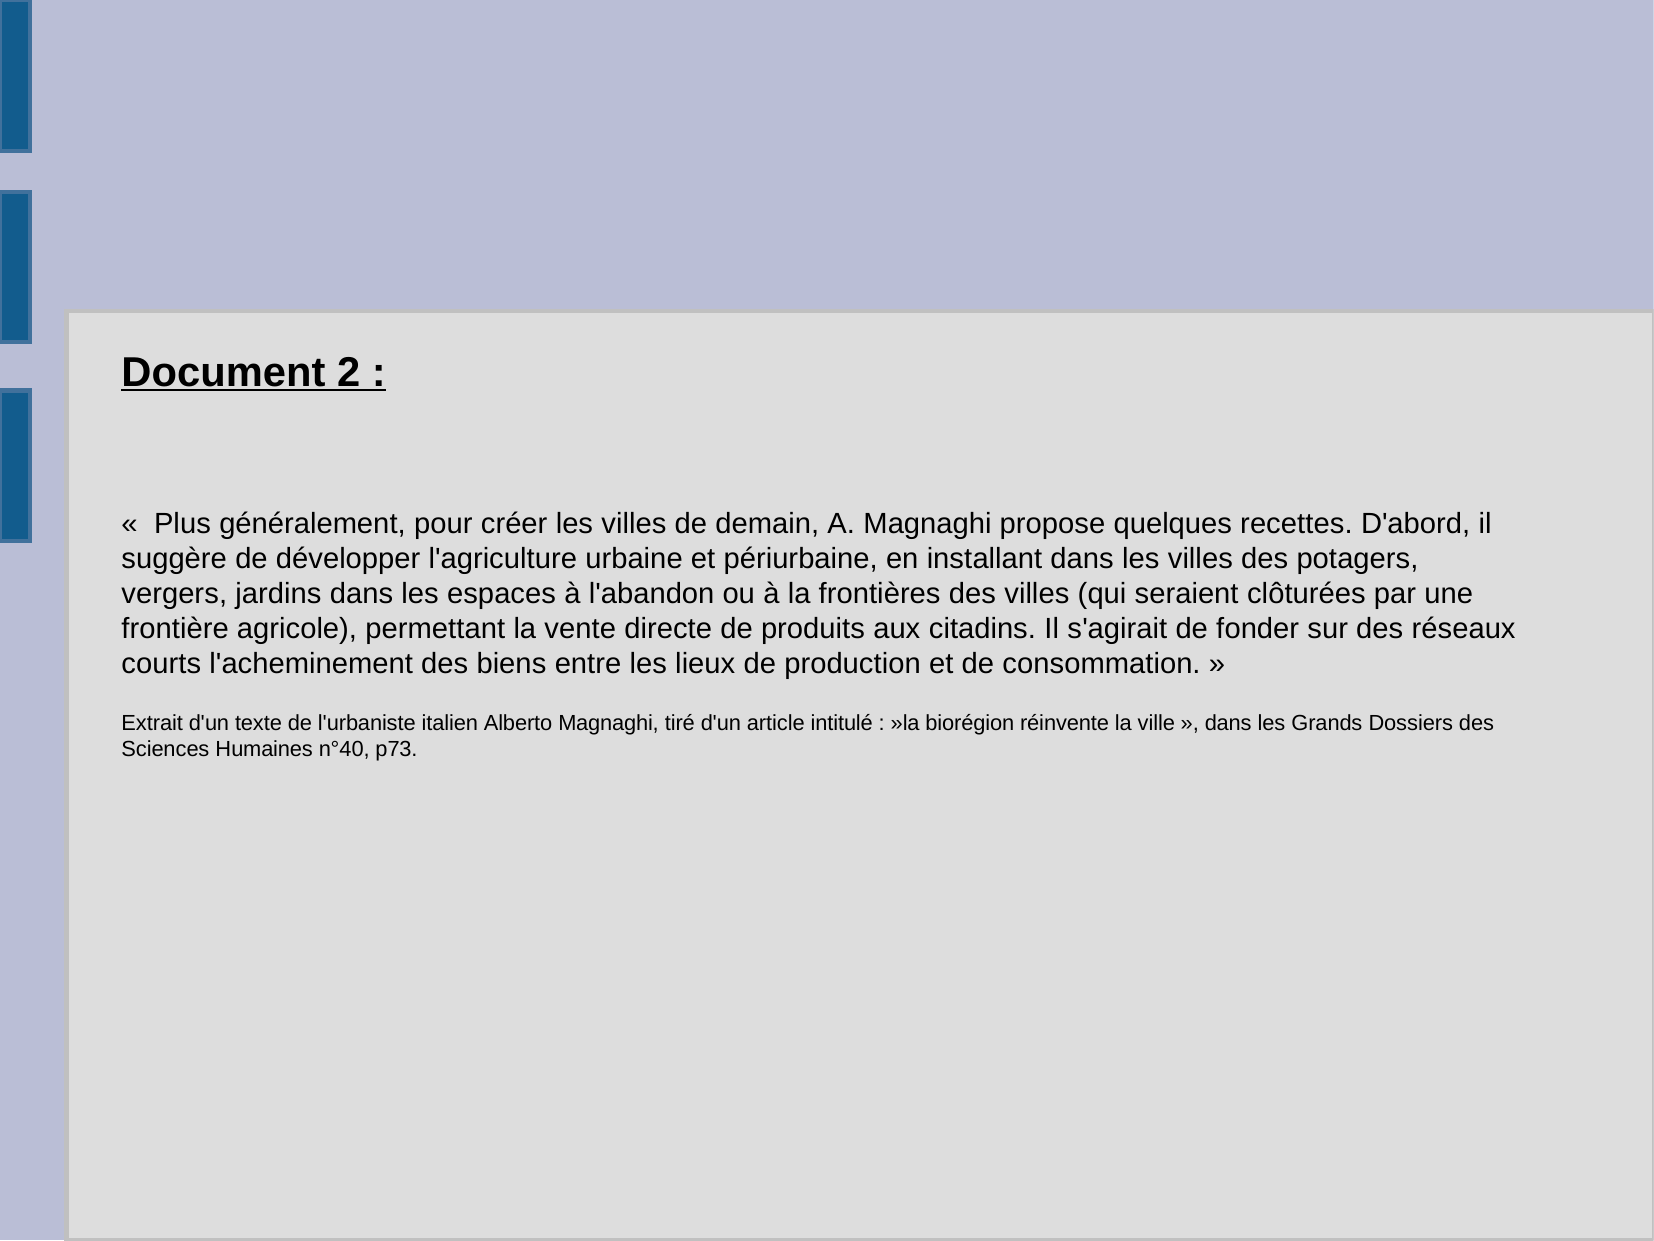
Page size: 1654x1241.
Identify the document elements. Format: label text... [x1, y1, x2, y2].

list Document 2 : « Plus généralement, pour créer les villes de demain, A. Magnaghi propose quelques recettes. D'abord, il suggère de développer l'agriculture urbaine et périurbaine, en installant dans les villes des potagers, vergers, jardins dans les espaces à l'abandon ou à la frontières des villes (qui seraient clôturées par une frontière agricole), permettant la vente directe de produits aux citadins. Il s'agirait de fonder sur des réseaux courts l'acheminement des biens entre les lieux de production et de consommation. » Extrait d'un texte de l'urbaniste italien Alberto Magnaghi, tiré d'un article intitulé : »la biorégion réinvente la ville », dans les Grands Dossiers des Sciences Humaines n°40, p73. [121, 344, 1534, 1127]
